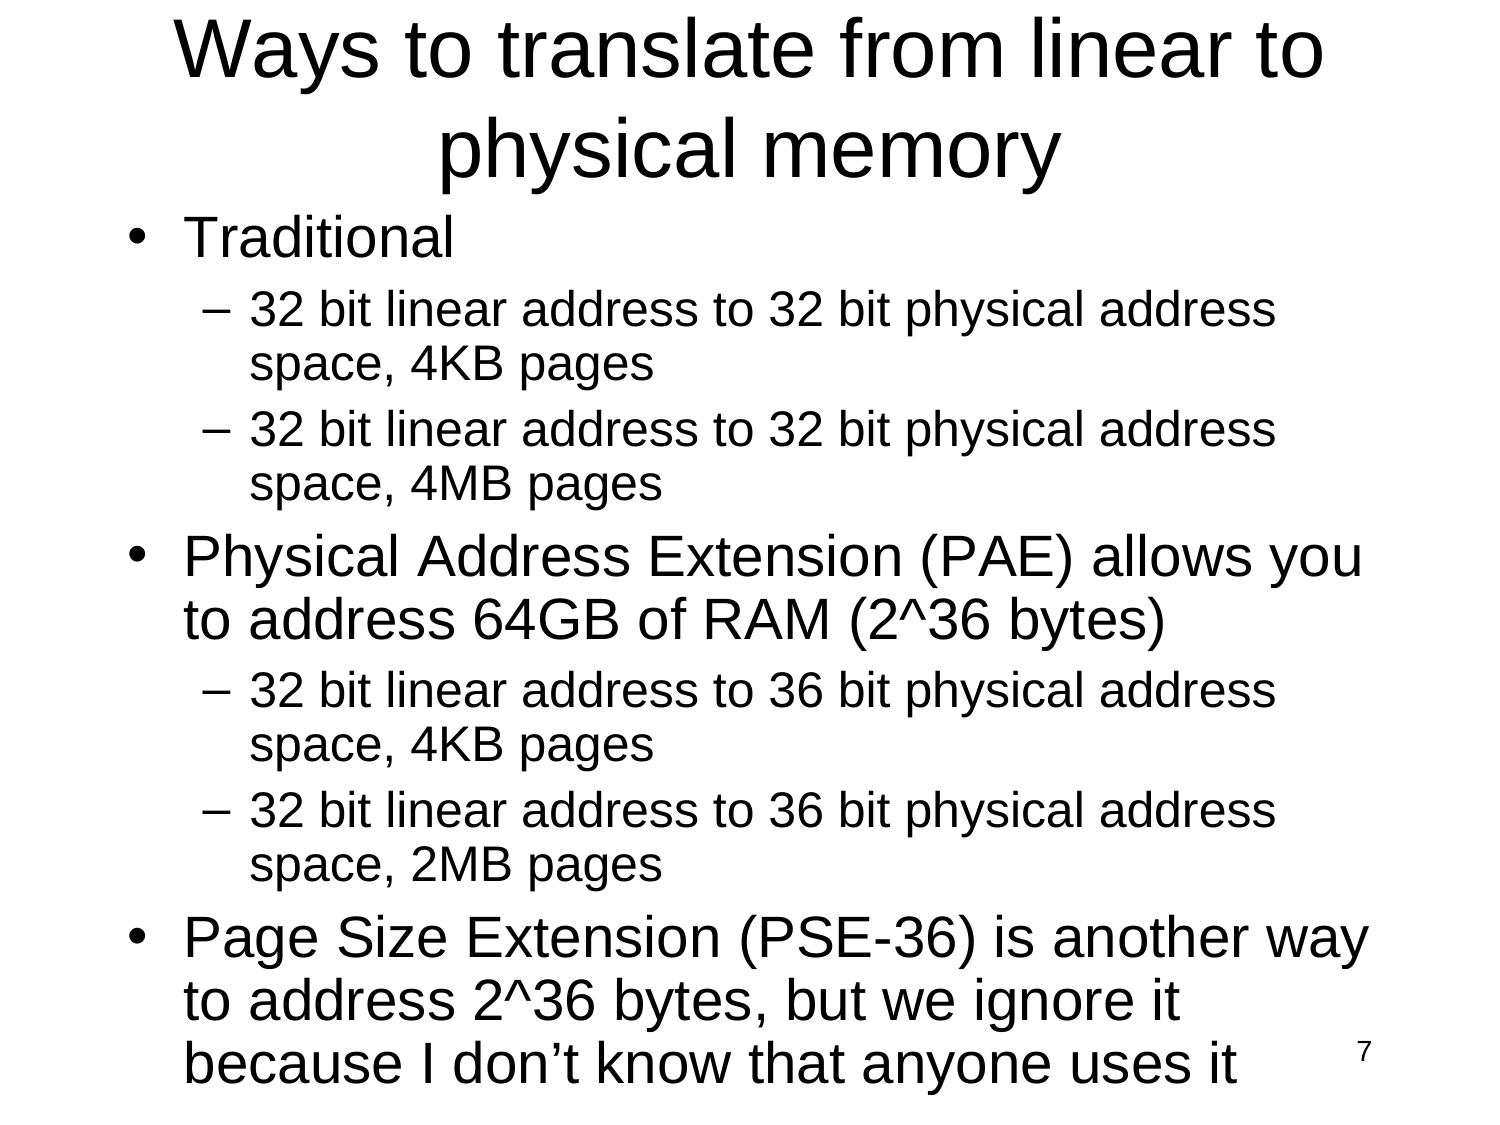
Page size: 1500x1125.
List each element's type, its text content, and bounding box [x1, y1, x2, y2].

list Traditional 32 bit linear address to 32 bit physical address space, 4KB pages 32 bit linear address to 32 bit physical address space, 4MB pages Physical Address Extension (PAE) allows you to address 64GB of RAM (2^36 bytes) 32 bit linear address to 36 bit physical address space, 4KB pages 32 bit linear address to 36 bit physical address space, 2MB pages Page Size Extension (PSE-36) is another way to address 2^36 bytes, but we ignore it because I don’t know that anyone uses it [112, 200, 1388, 1104]
title Ways to translate from linear to physical memory [0, 0, 1500, 202]
